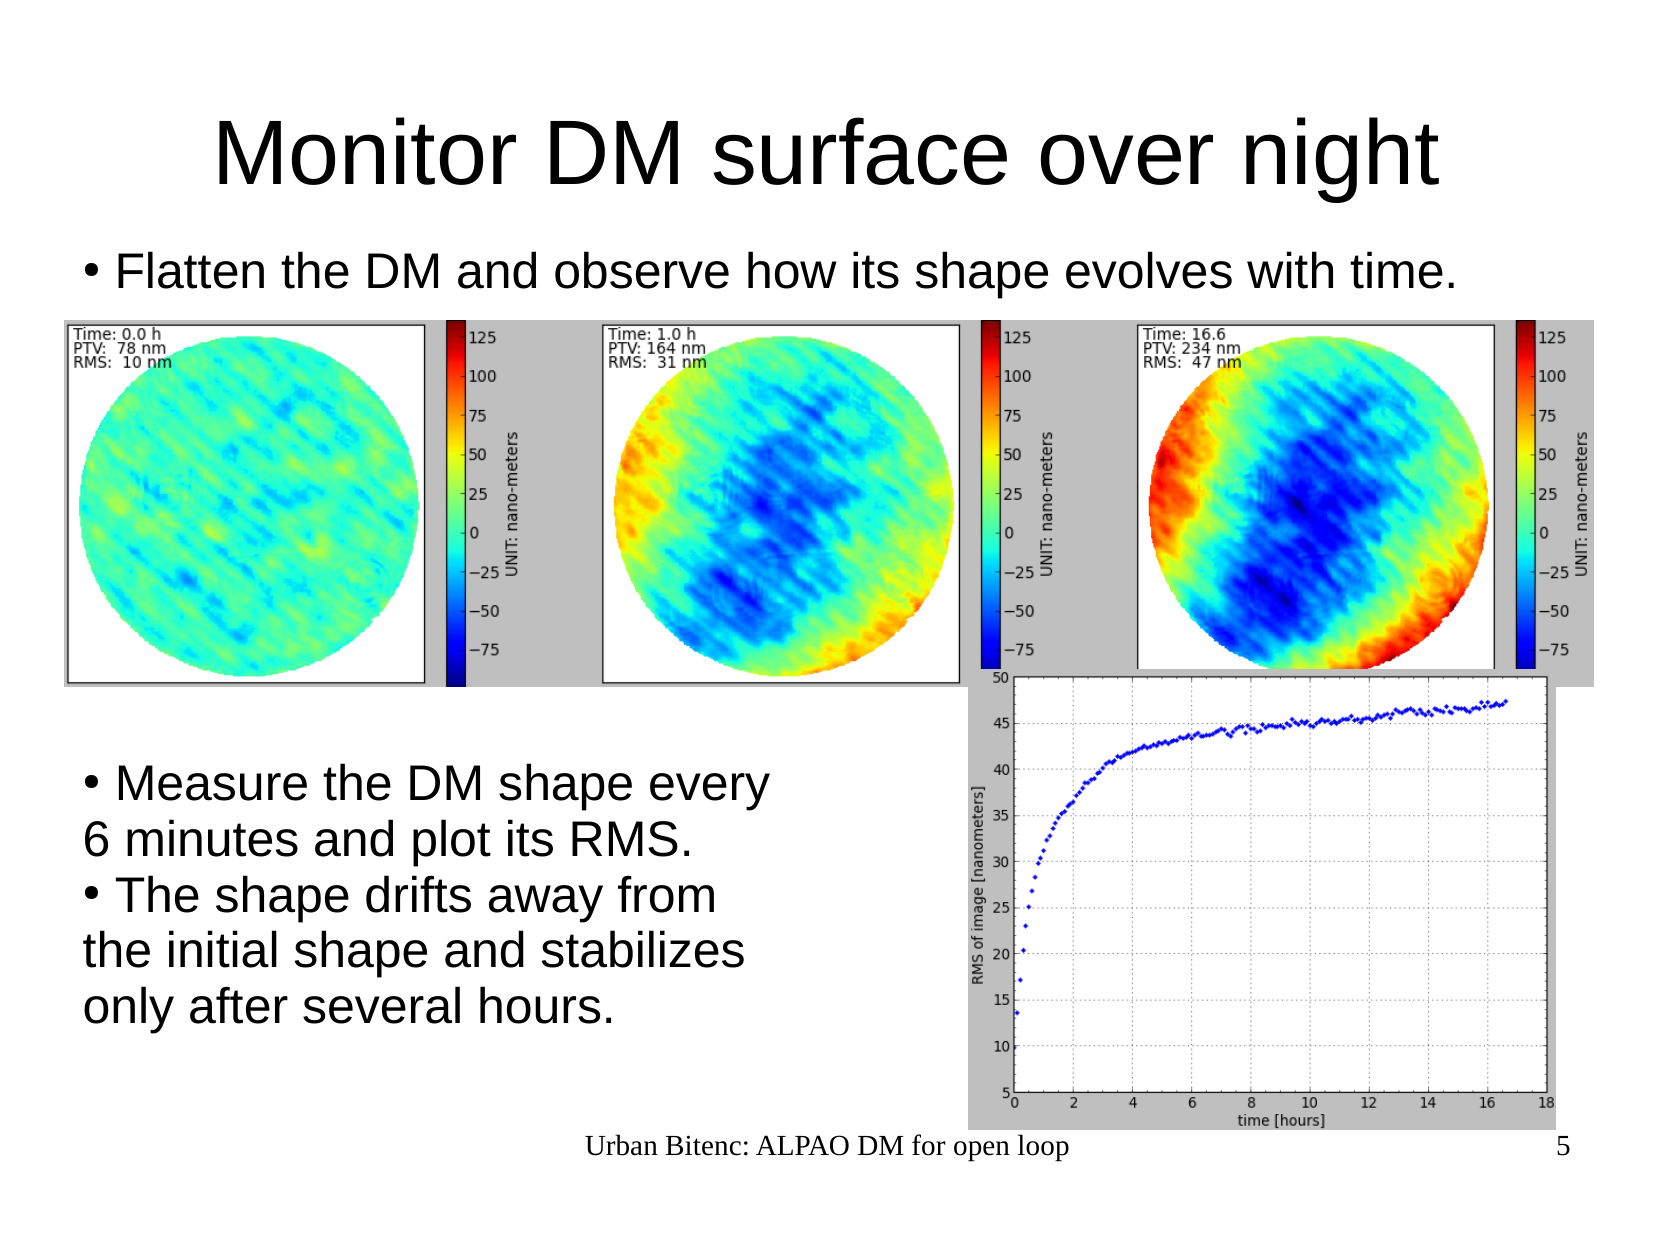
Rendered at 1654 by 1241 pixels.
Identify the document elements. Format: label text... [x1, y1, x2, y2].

title Monitor DM surface over night [82, 49, 1571, 257]
text_box Measure the DM shape every 6 minutes and plot its RMS. The shape drifts away from the initial shape and stabilizes only after several hours. [82, 735, 796, 1111]
picture [64, 320, 1594, 1130]
text_box Flatten the DM and observe how its shape evolves with time. [82, 211, 1538, 331]
